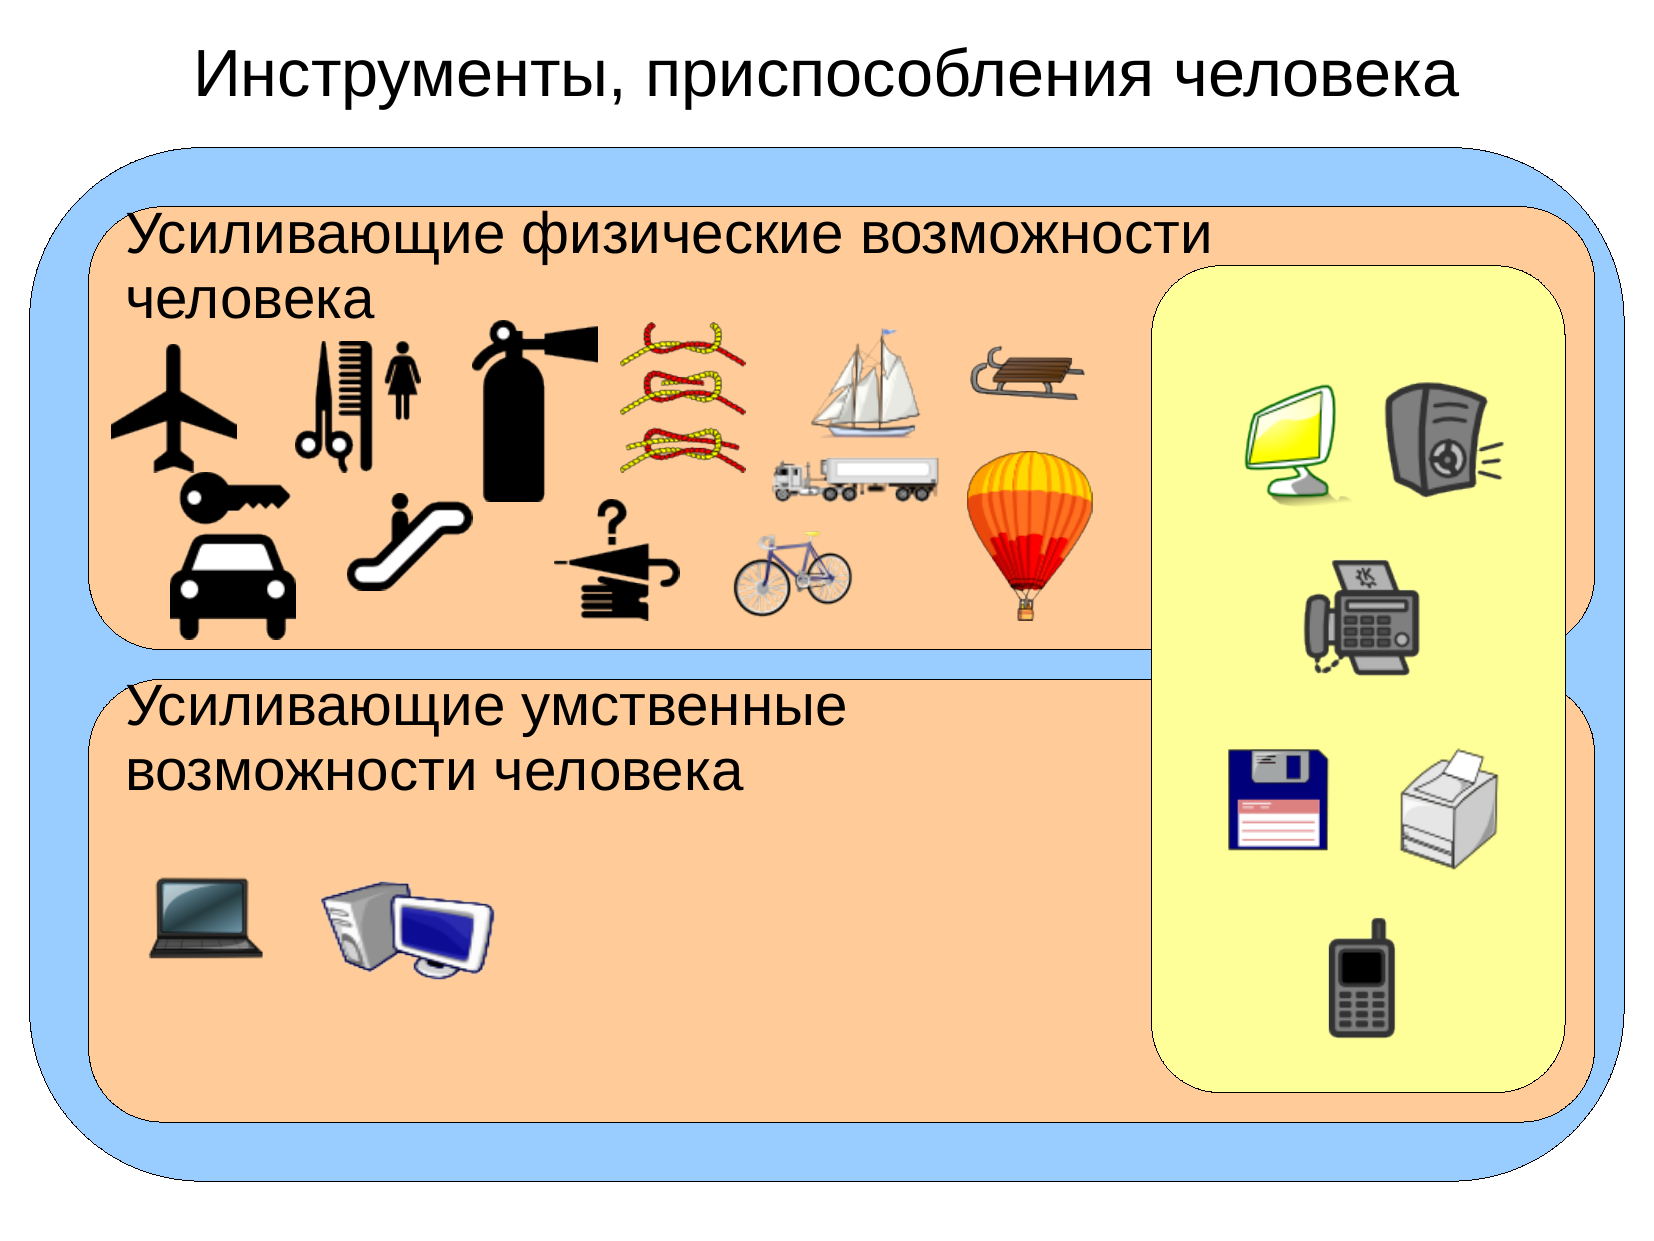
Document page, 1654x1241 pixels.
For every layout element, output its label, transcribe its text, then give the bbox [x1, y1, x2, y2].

picture [111, 341, 421, 640]
picture [1299, 554, 1425, 680]
text_box Усиливающие умственные возможности человека [88, 679, 1595, 1123]
text_box Инструменты, приспособления человека [29, 28, 1625, 119]
picture [317, 856, 502, 1004]
picture [967, 451, 1093, 621]
picture [731, 324, 945, 621]
picture [140, 856, 266, 982]
picture [1240, 383, 1366, 509]
picture [967, 317, 1093, 443]
picture [620, 322, 746, 473]
text_box [29, 147, 1625, 1182]
picture [1299, 915, 1425, 1041]
picture [1387, 738, 1513, 886]
picture [347, 320, 680, 621]
picture [1380, 376, 1506, 502]
text_box Усиливающие физические возможности человека [88, 206, 1595, 650]
picture [1216, 737, 1342, 863]
